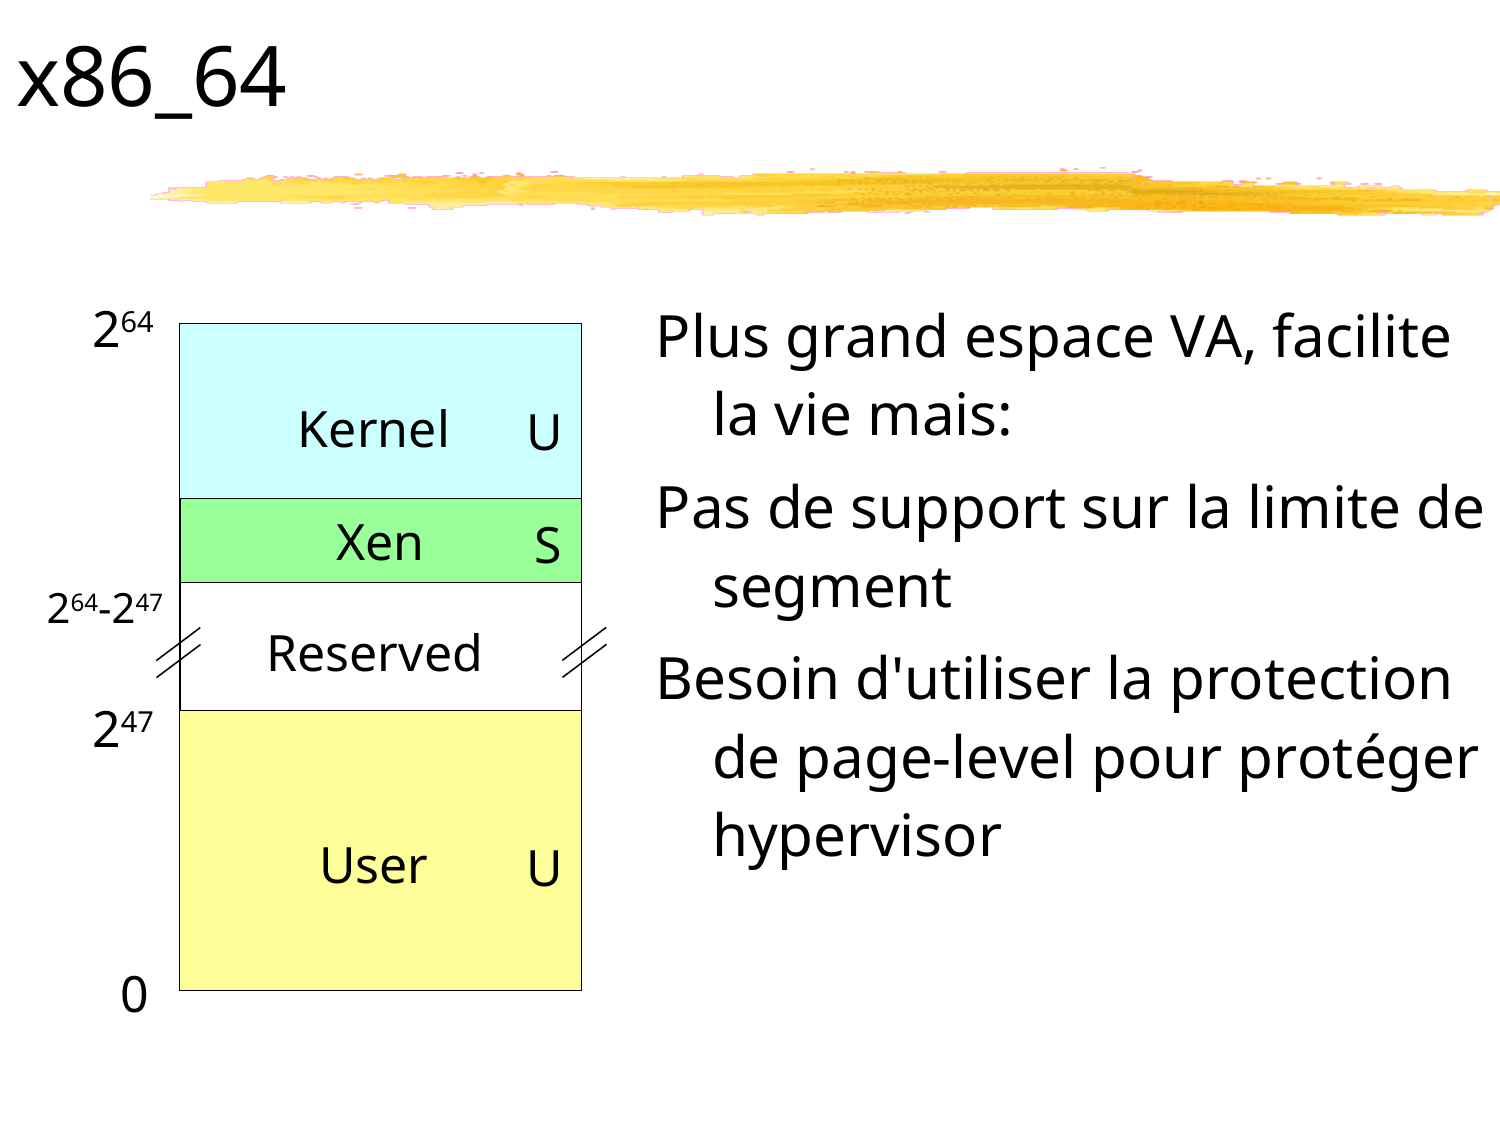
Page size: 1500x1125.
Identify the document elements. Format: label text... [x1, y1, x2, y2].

picture [150, 162, 1500, 226]
text_box U [511, 824, 578, 909]
text_box Kernel [283, 386, 466, 471]
text_box 0 [105, 951, 165, 1036]
list Plus grand espace VA, facilite la vie mais: Pas de support sur la limite de segment Besoin d'utiliser la protection de page-level pour protéger hypervisor [641, 287, 1500, 1075]
text_box 264-247 [31, 571, 179, 645]
text_box Reserved [251, 609, 499, 694]
text_box U [511, 388, 578, 473]
text_box 264 [77, 285, 169, 370]
text_box [179, 582, 582, 991]
text_box Xen [179, 498, 582, 582]
text_box S [519, 502, 577, 582]
title x86_64 [1, 0, 1277, 134]
text_box User [304, 822, 444, 906]
text_box [179, 323, 582, 498]
text_box 247 [77, 686, 169, 770]
